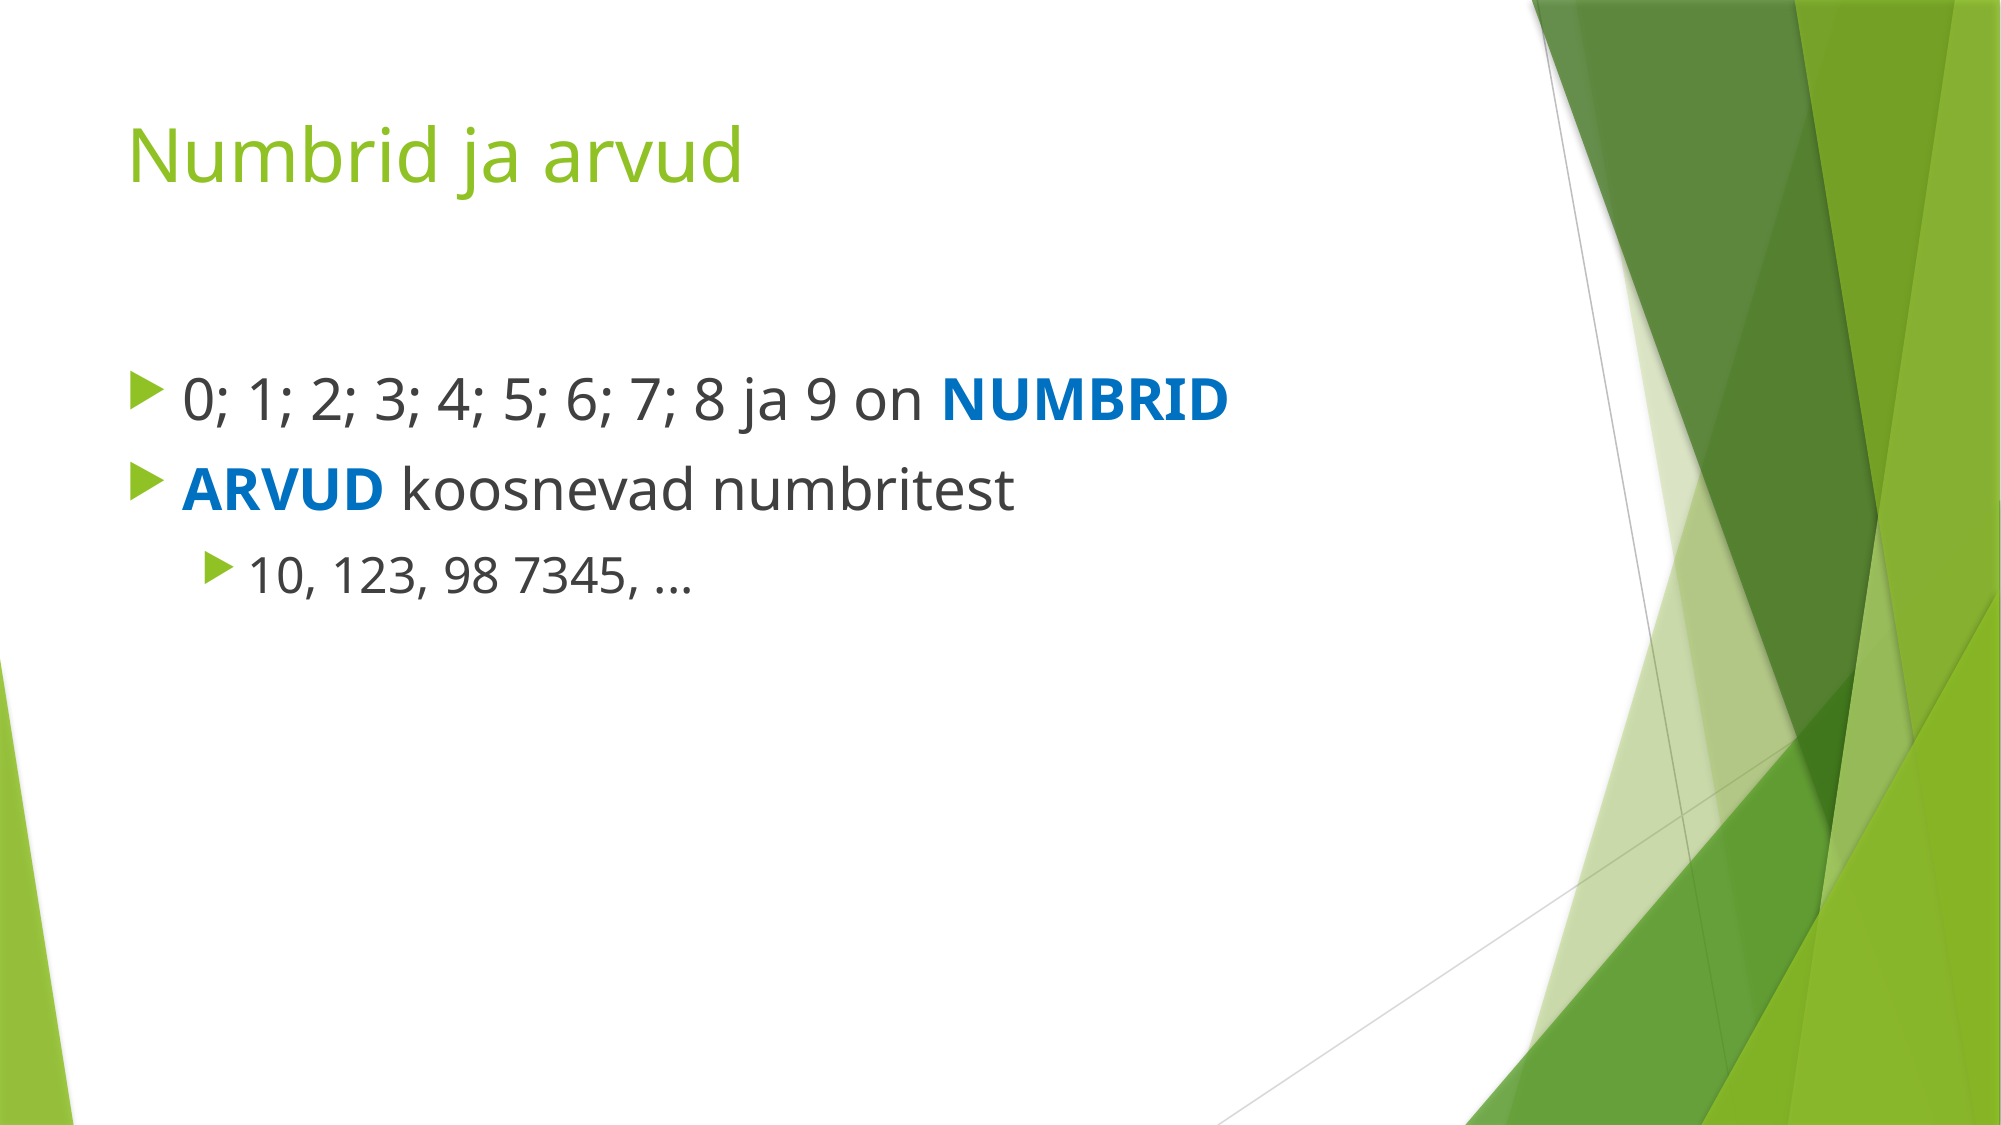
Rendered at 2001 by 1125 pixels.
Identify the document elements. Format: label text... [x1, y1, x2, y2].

title Numbrid ja arvud [111, 99, 1522, 317]
list 0; 1; 2; 3; 4; 5; 6; 7; 8 ja 9 on NUMBRID ARVUD koosnevad numbritest 10, 123, 98 7345, ... [111, 354, 1522, 992]
